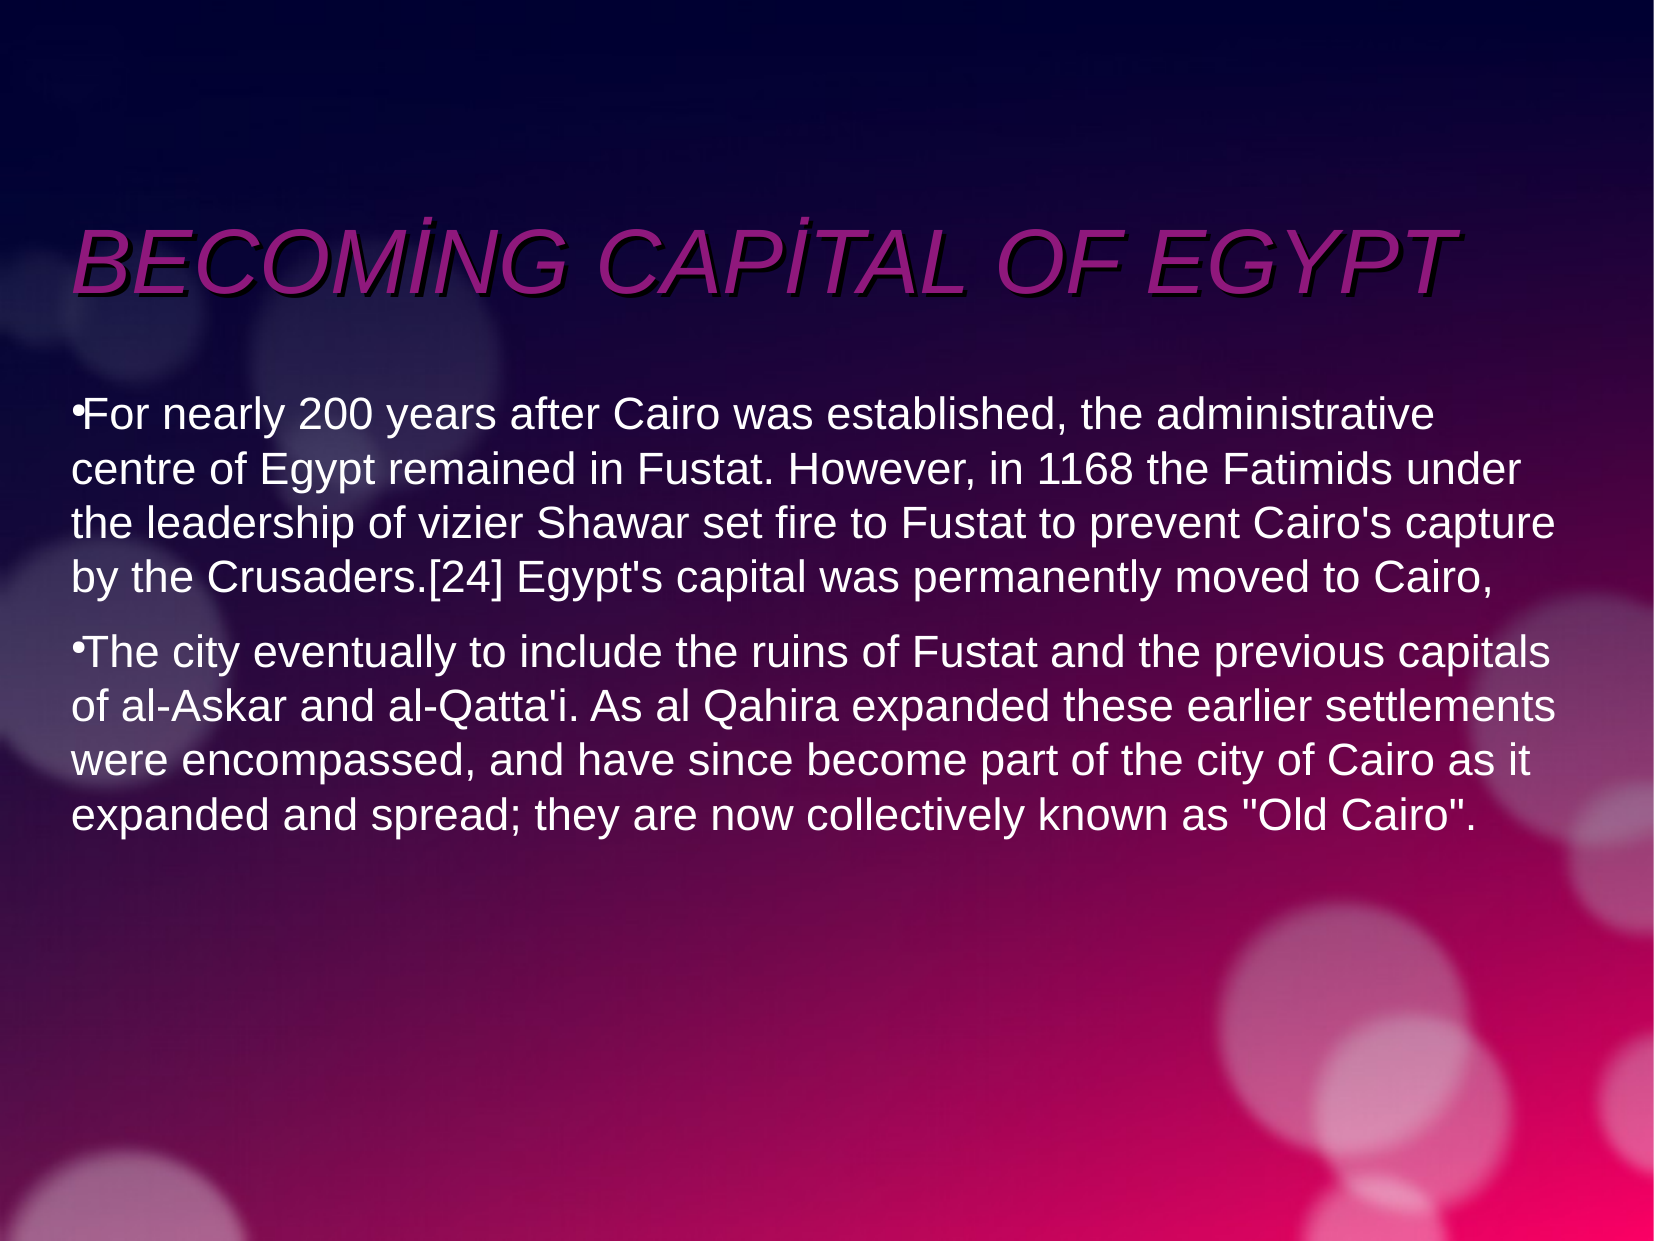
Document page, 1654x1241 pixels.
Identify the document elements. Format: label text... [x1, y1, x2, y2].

title BECOMİNG CAPİTAL OF EGYPT [70, 153, 1560, 361]
list For nearly 200 years after Cairo was established, the administrative centre of Egypt remained in Fustat. However, in 1168 the Fatimids under the leadership of vizier Shawar set fire to Fustat to prevent Cairo's capture by the Crusaders.[24] Egypt's capital was permanently moved to Cairo, The city eventually to include the ruins of Fustat and the previous capitals of al-Askar and al-Qatta'i. As al Qahira expanded these earlier settlements were encompassed, and have since become part of the city of Cairo as it expanded and spread; they are now collectively known as "Old Cairo". [70, 384, 1559, 945]
